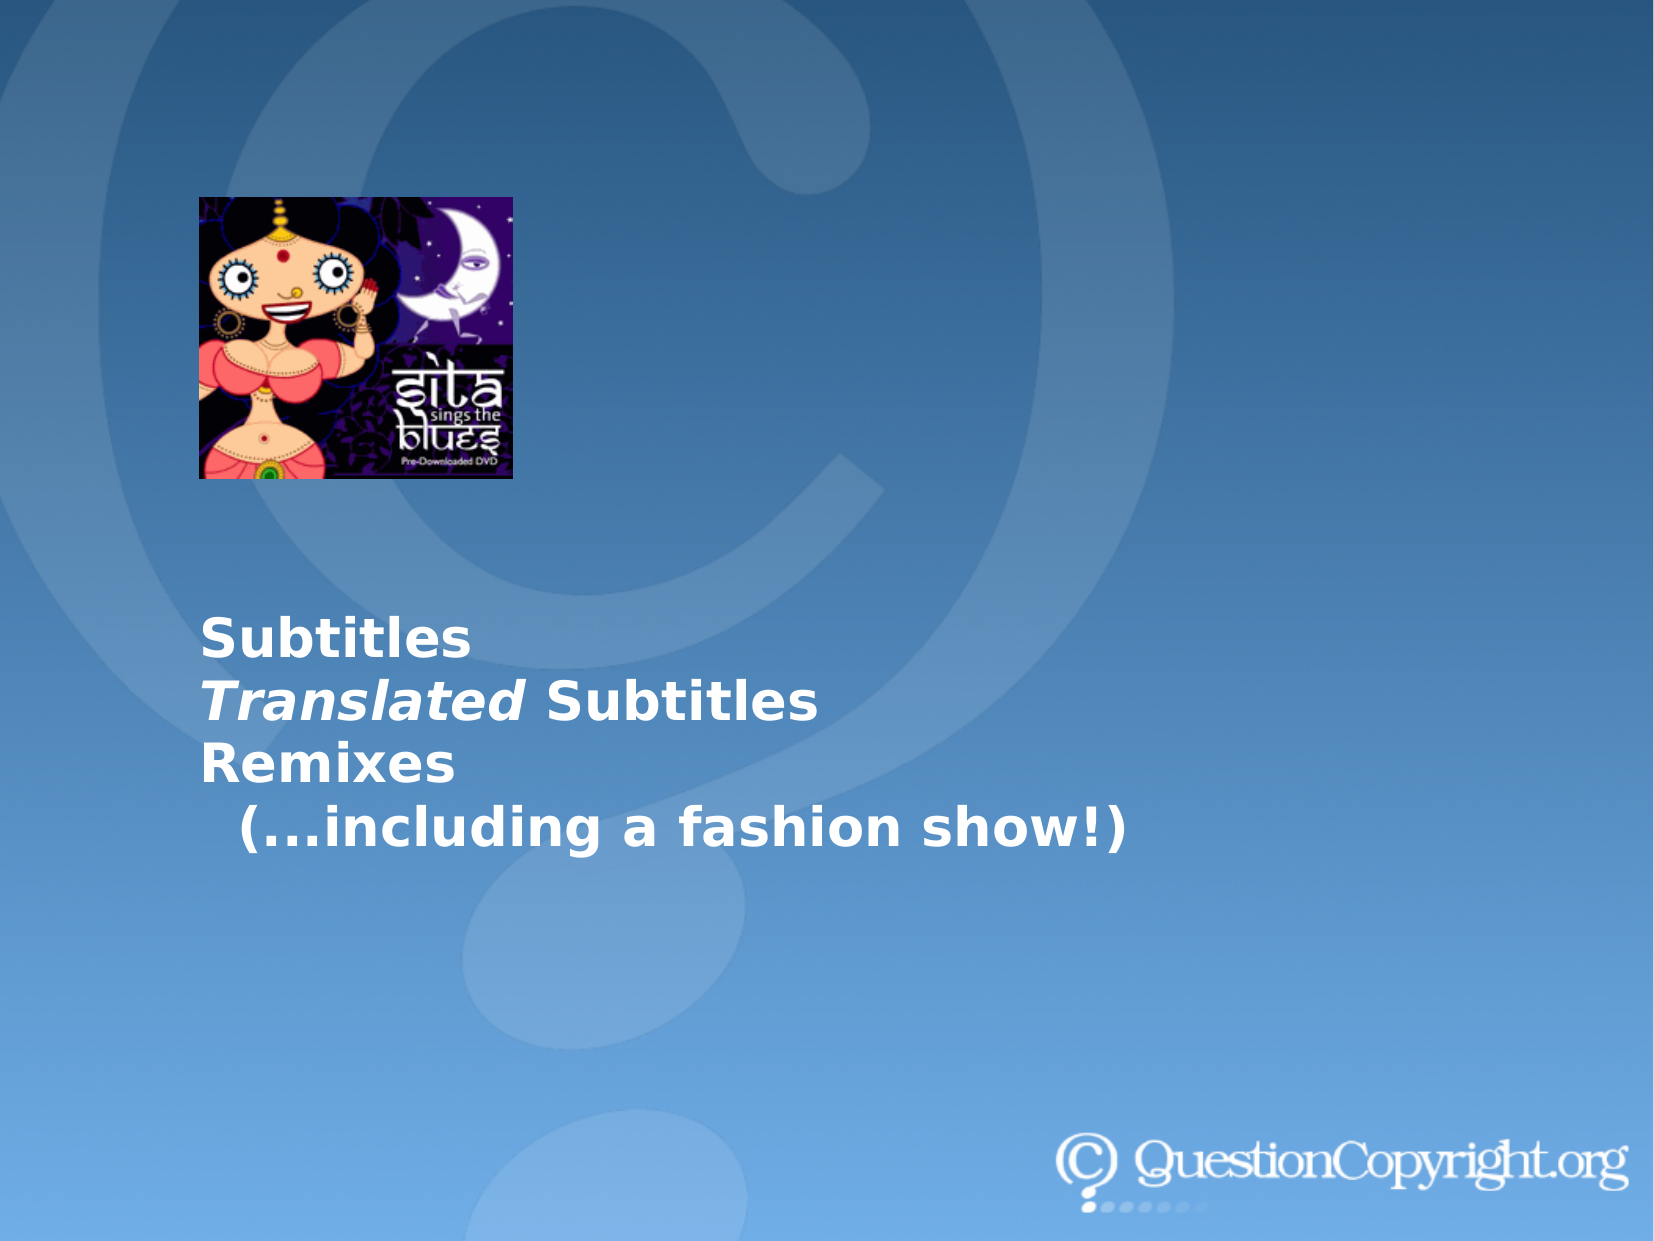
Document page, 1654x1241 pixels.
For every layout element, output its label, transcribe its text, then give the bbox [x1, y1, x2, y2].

text_box Subtitles Translated Subtitles Remixes (...including a fashion show!) [184, 599, 1146, 930]
picture [0, 0, 1654, 1241]
